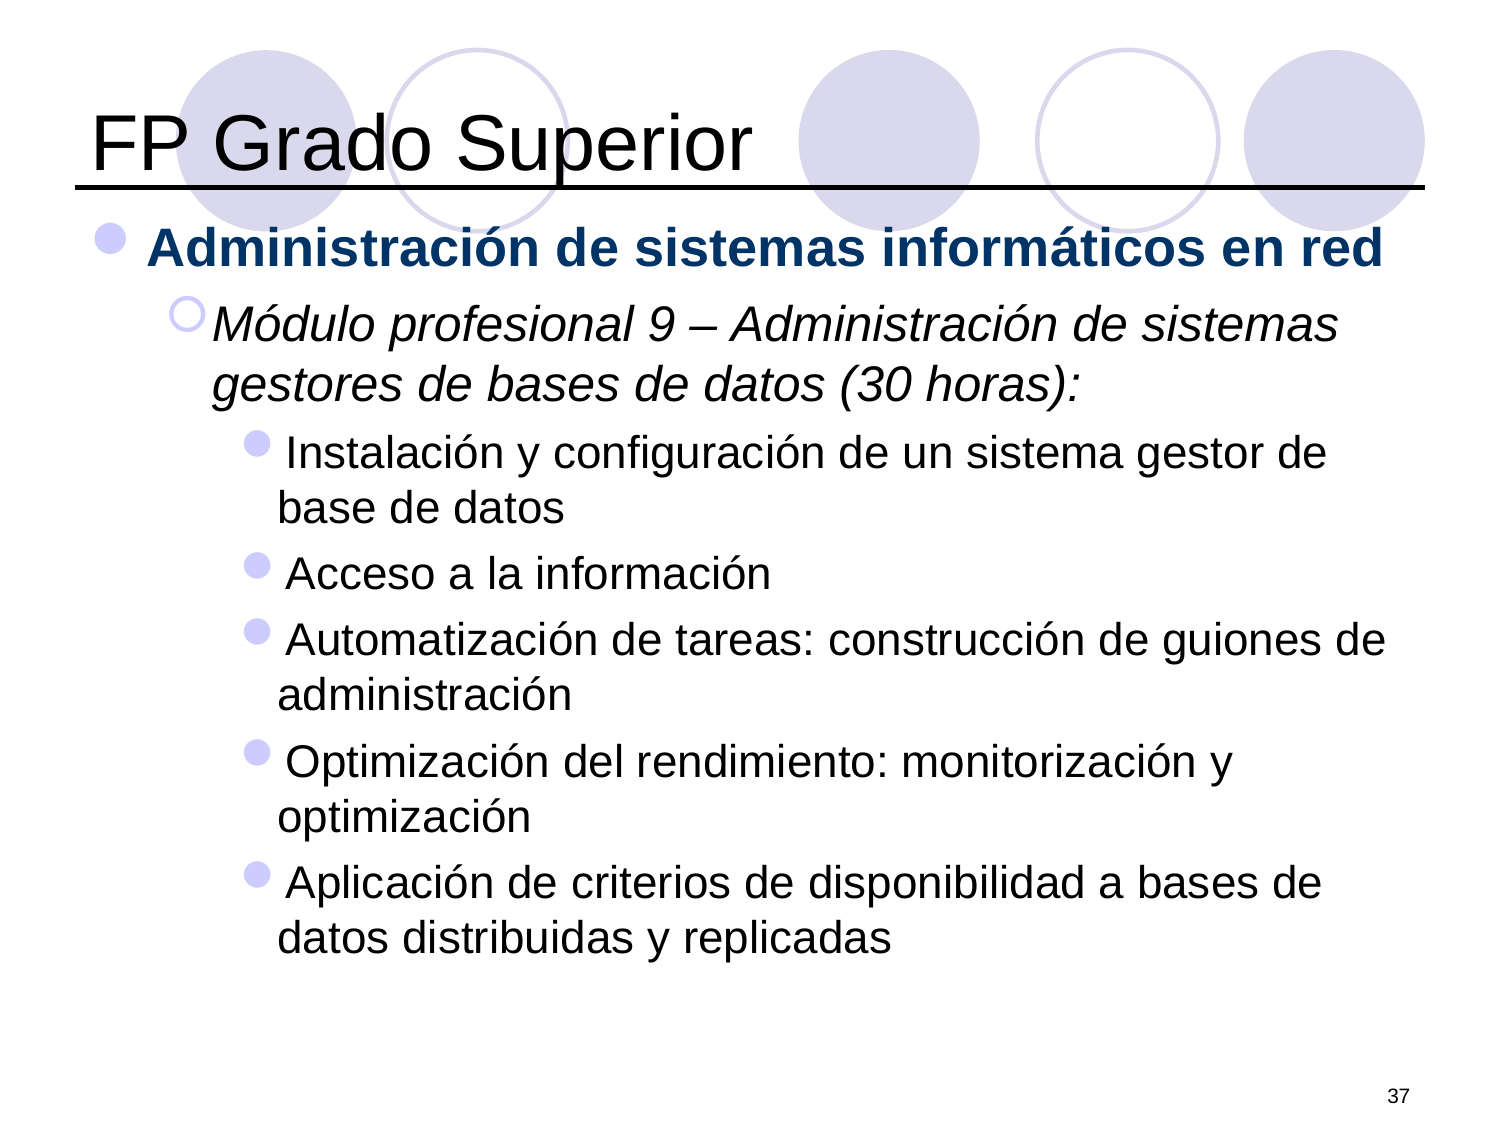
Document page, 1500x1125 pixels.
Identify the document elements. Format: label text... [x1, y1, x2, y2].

title FP Grado Superior [75, 45, 1426, 212]
text_box <number> [1074, 1074, 1426, 1101]
list Administración de sistemas informáticos en red Módulo profesional 9 – Administración de sistemas gestores de bases de datos (30 horas): Instalación y configuración de un sistema gestor de base de datos Acceso a la información Automatización de tareas: construcción de guiones de administración Optimización del rendimiento: monitorización y optimización Aplicación de criterios de disponibilidad a bases de datos distribuidas y replicadas [74, 212, 1450, 1063]
